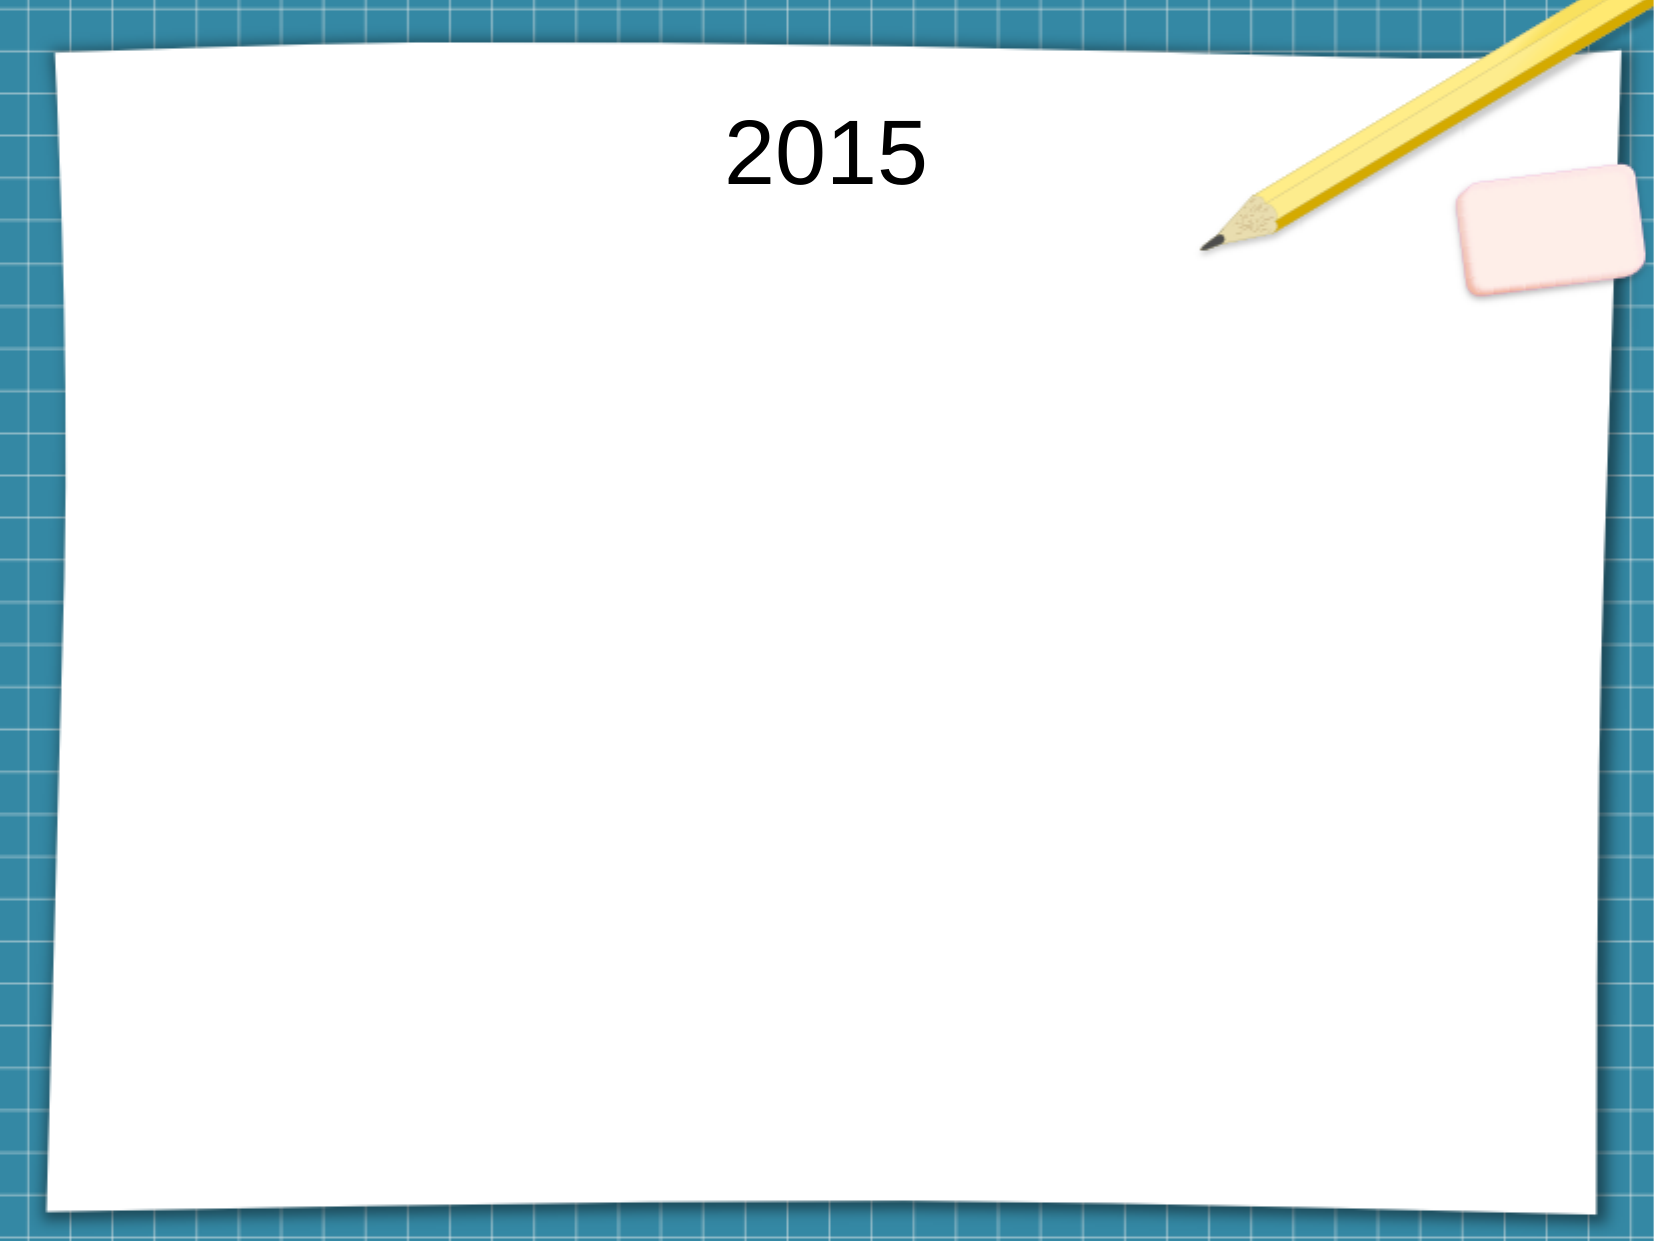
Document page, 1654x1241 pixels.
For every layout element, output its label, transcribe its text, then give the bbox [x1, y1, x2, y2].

picture [0, 0, 1654, 1241]
title 2015 [82, 49, 1571, 257]
